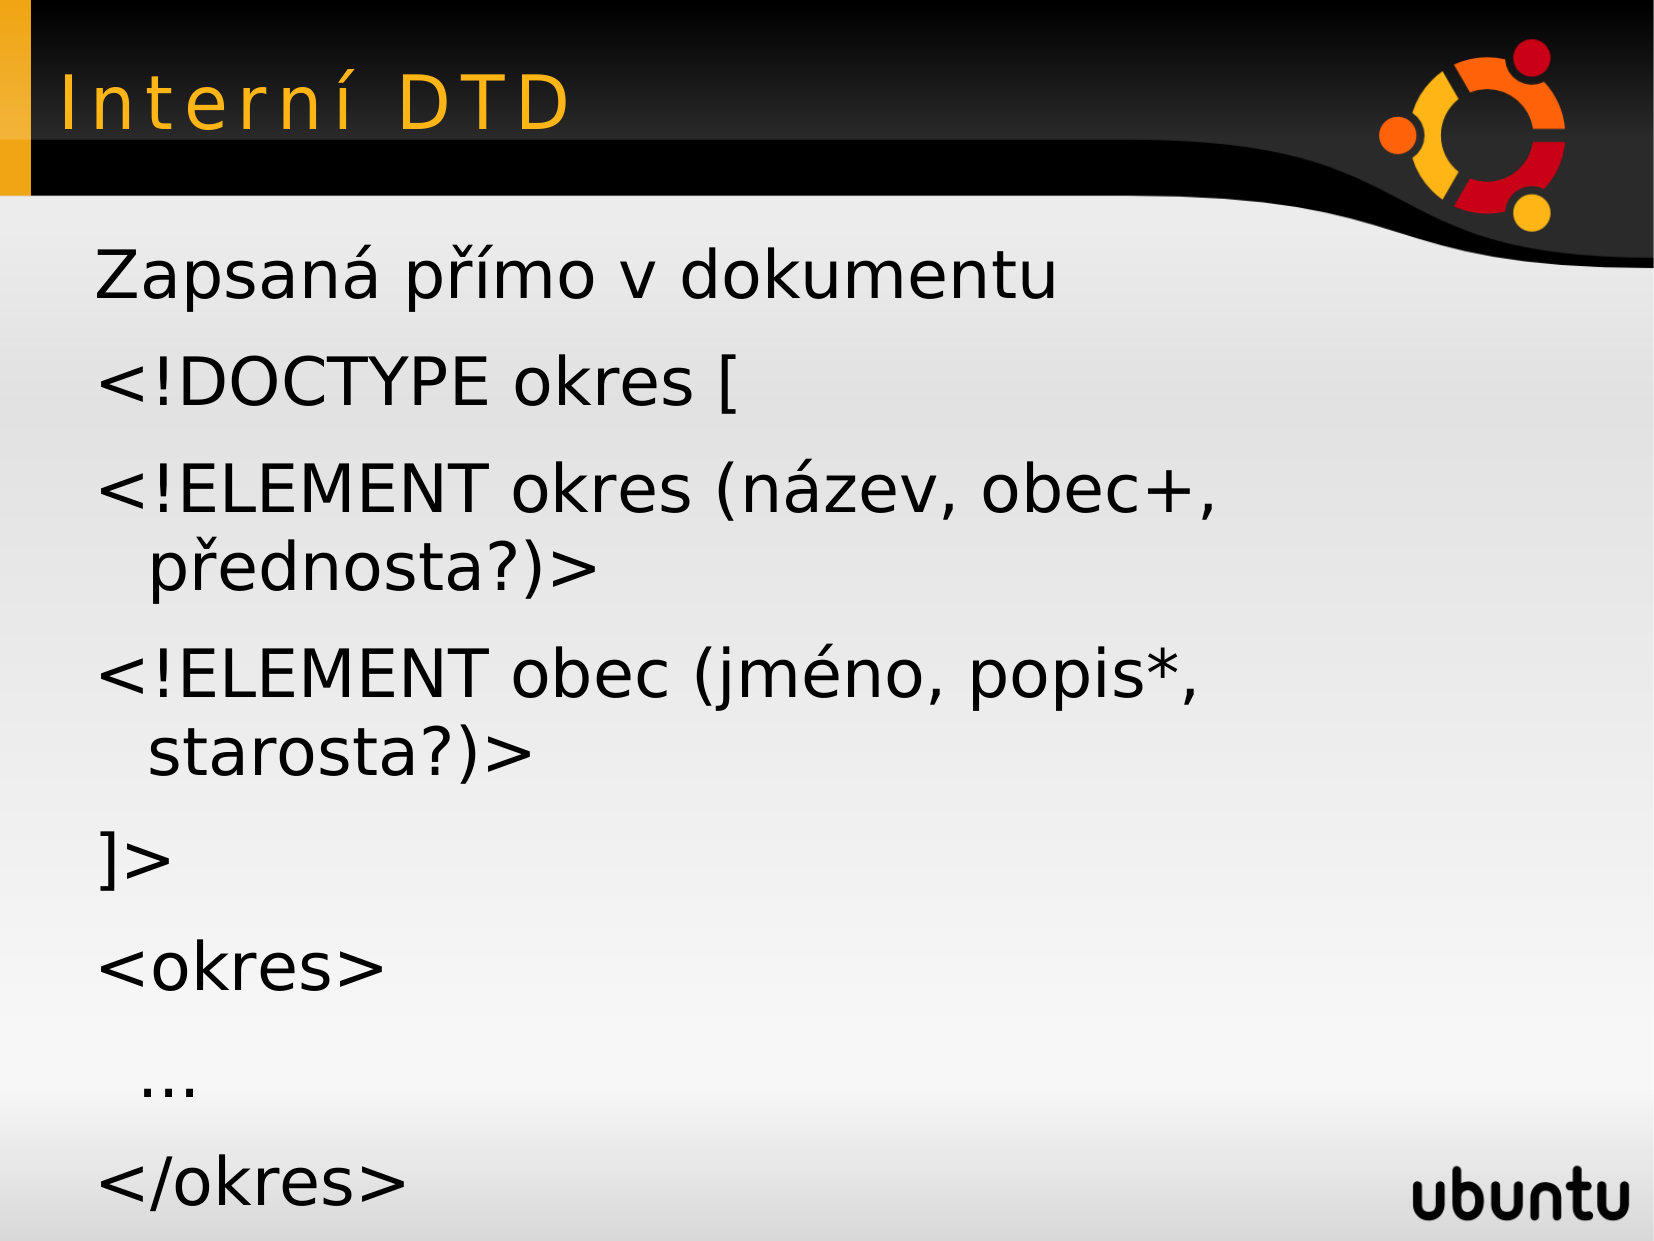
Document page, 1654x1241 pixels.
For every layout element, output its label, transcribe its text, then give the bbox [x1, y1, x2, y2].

list Zapsaná přímo v dokumentu <!DOCTYPE okres [ <!ELEMENT okres (název, obec+, přednosta?)> <!ELEMENT obec (jméno, popis*, starosta?)> ]> <okres> ... </okres> [76, 236, 1565, 1221]
title Interní DTD [59, 29, 1270, 178]
picture [0, 0, 1654, 1241]
